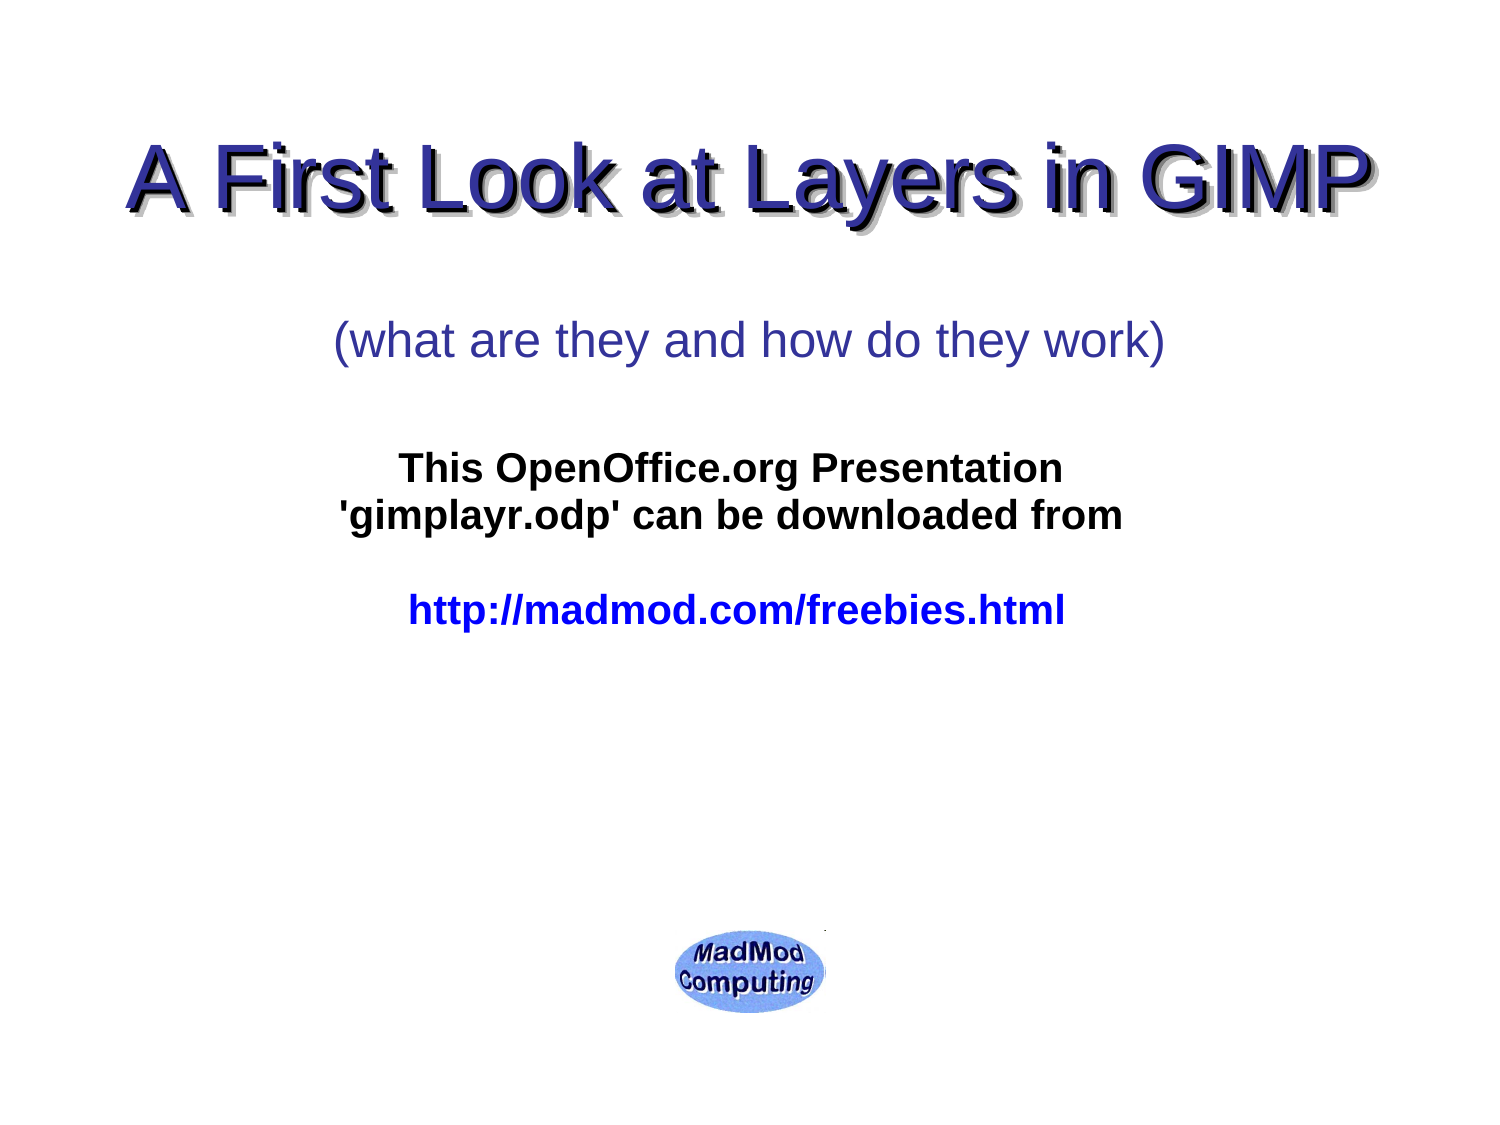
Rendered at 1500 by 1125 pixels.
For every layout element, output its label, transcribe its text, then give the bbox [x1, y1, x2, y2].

subtitle This OpenOffice.org Presentation 'gimplayr.odp' can be downloaded from http://madmod.com/freebies.html [225, 444, 1163, 650]
picture [675, 930, 826, 1013]
title A First Look at Layers in GIMP [75, 116, 1426, 238]
text_box (what are they and how do they work) [300, 299, 1201, 376]
